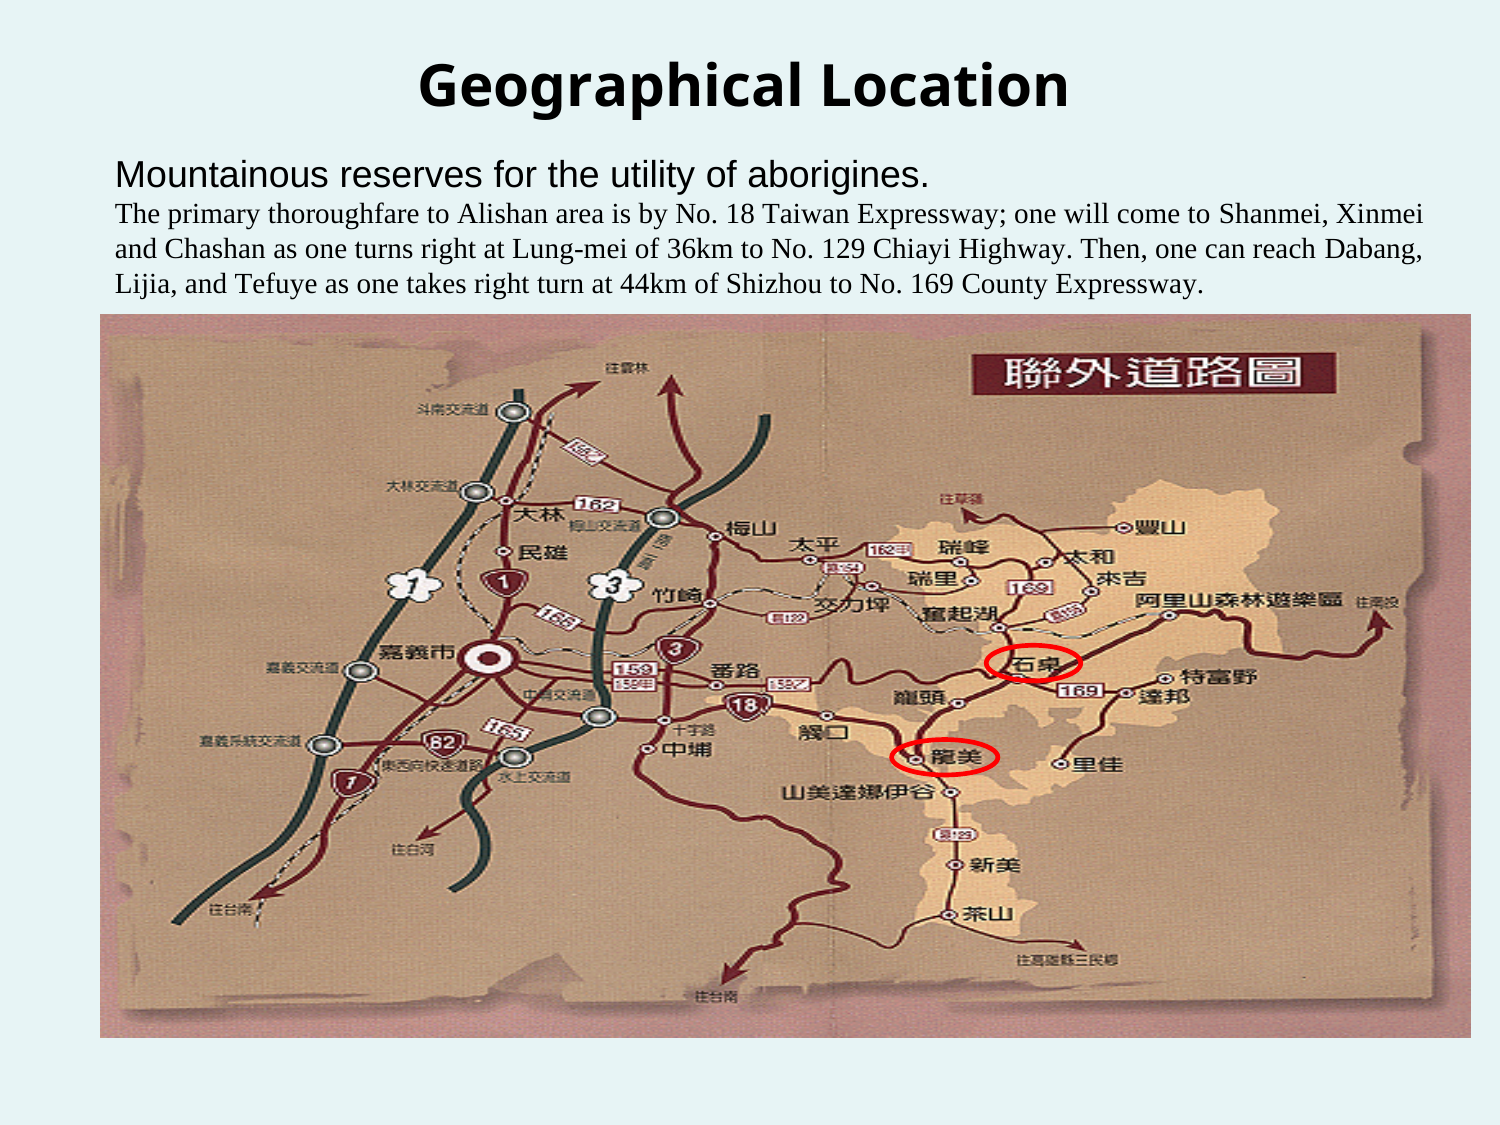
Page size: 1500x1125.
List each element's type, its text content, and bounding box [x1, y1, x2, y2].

text_box Mountainous reserves for the utility of aborigines. The primary thoroughfare to Alishan area is by No. 18 Taiwan Expressway; one will come to Shanmei, Xinmei and Chashan as one turns right at Lung-mei of 36km to No. 129 Chiayi Highway. Then, one can reach Dabang, Lijia, and Tefuye as one takes right turn at 44km of Shizhou to No. 169 County Expressway. [100, 141, 1447, 308]
picture [100, 314, 1471, 1038]
text_box Geographical Location [324, 30, 1164, 135]
